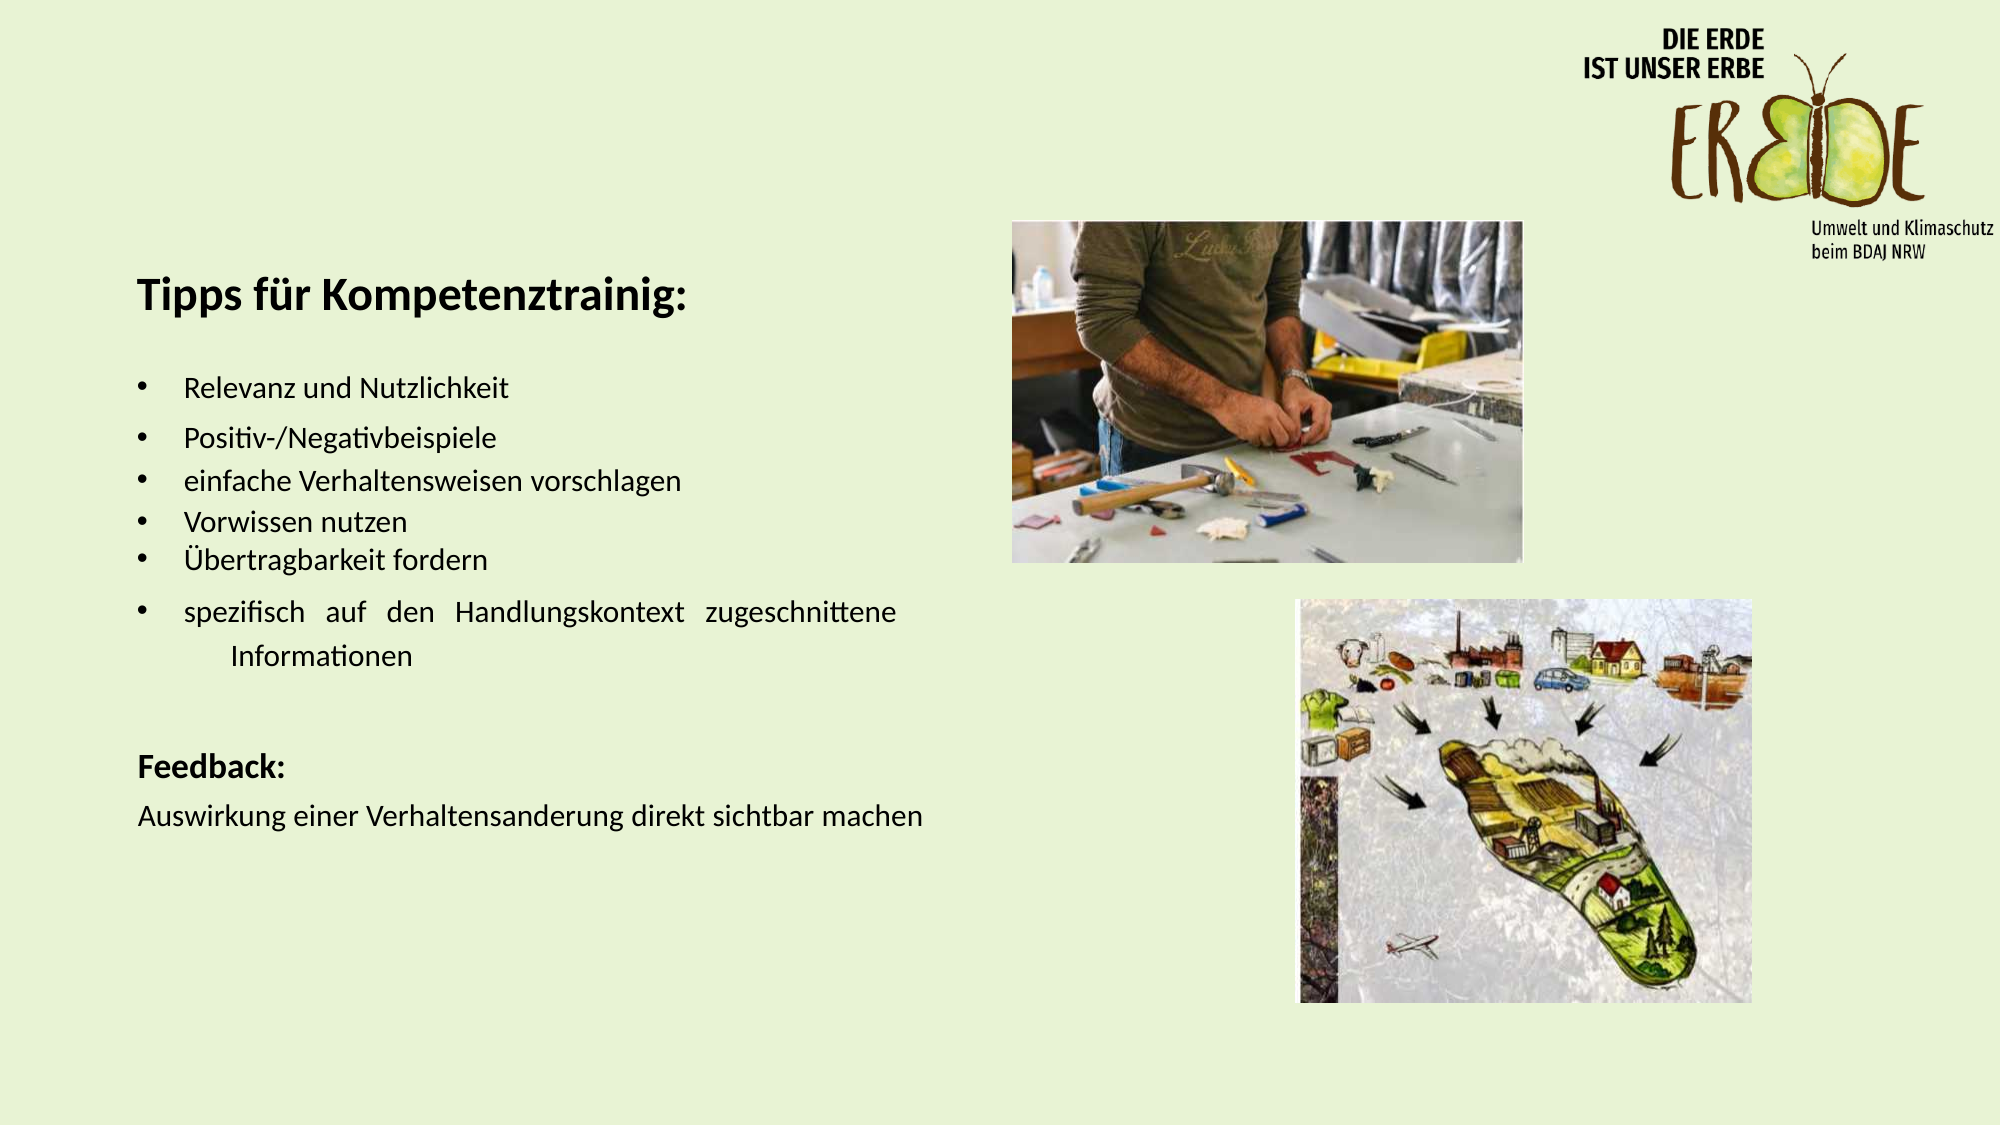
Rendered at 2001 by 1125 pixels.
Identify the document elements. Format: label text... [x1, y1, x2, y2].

text_box Tipps für Kompetenztrainig: [137, 263, 704, 312]
picture [1295, 600, 1752, 1003]
text_box Feedback: Auswirkung einer Verhaltensanderung direkt sichtbar machen [138, 743, 1038, 824]
picture [1012, 220, 1524, 563]
text_box Relevanz und Nutzlichkeit Positiv-/Negativbeispiele einfache Verhaltensweisen vorschlagen Vorwissen nutzen Übertragbarkeit fordern spezifisch auf den Handlungskontext zugeschnittene Informationen [137, 367, 897, 656]
